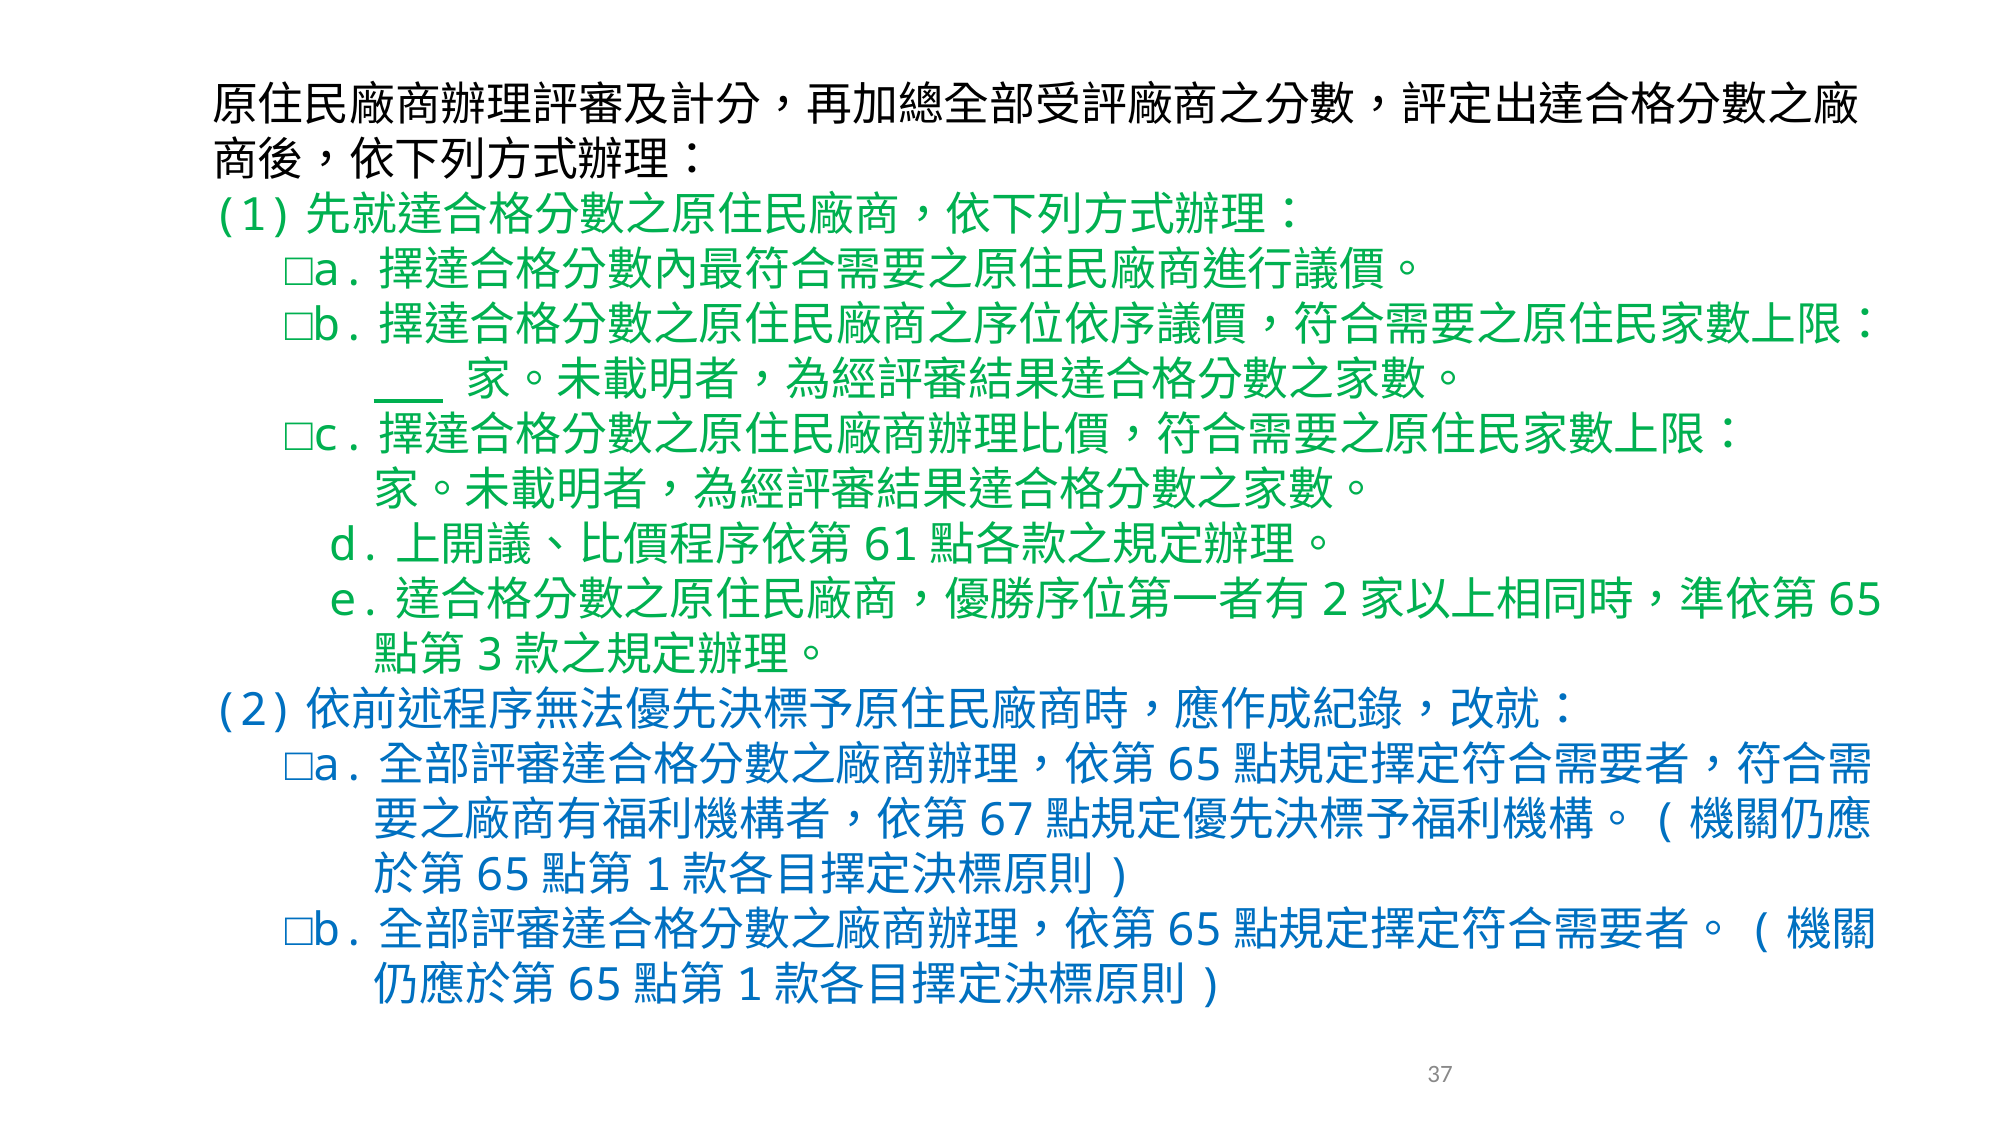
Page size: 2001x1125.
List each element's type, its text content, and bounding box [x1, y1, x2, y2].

text_box 37 [1412, 1042, 1863, 1103]
text_box 原住民廠商辦理評審及計分，再加總全部受評廠商之分數，評定出達合格分數之廠商後，依下列方式辦理： (1)先就達合格分數之原住民廠商，依下列方式辦理： □a.擇達合格分數內最符合需要之原住民廠商進行議價。 □b.擇達合格分數之原住民廠商之序位依序議價，符合需要之原住民家數上限： 家。未載明者，為經評審結果達合格分數之家數。 □c.擇達合格分數之原住民廠商辦理比價，符合需要之原住民家數上限： 家。未載明者，為經評審結果達合格分數之家數。 d.上開議、比價程序依第61點各款之規定辦理。 e.達合格分數之原住民廠商，優勝序位第一者有2家以上相同時，準依第65點第3款之規定辦理。 (2)依前述程序無法優先決標予原住民廠商時，應作成紀錄，改就： □a.全部評審達合格分數之廠商辦理，依第65點規定擇定符合需要者，符合需要之廠商有福利機構者，依第67點規定優先決標予福利機構。(機關仍應於第65點第1款各目擇定決標原則) □b.全部評審達合格分數之廠商辦理，依第65點規定擇定符合需要者。(機關仍應於第65點第1款各目擇定決標原則) [197, 68, 1917, 1017]
